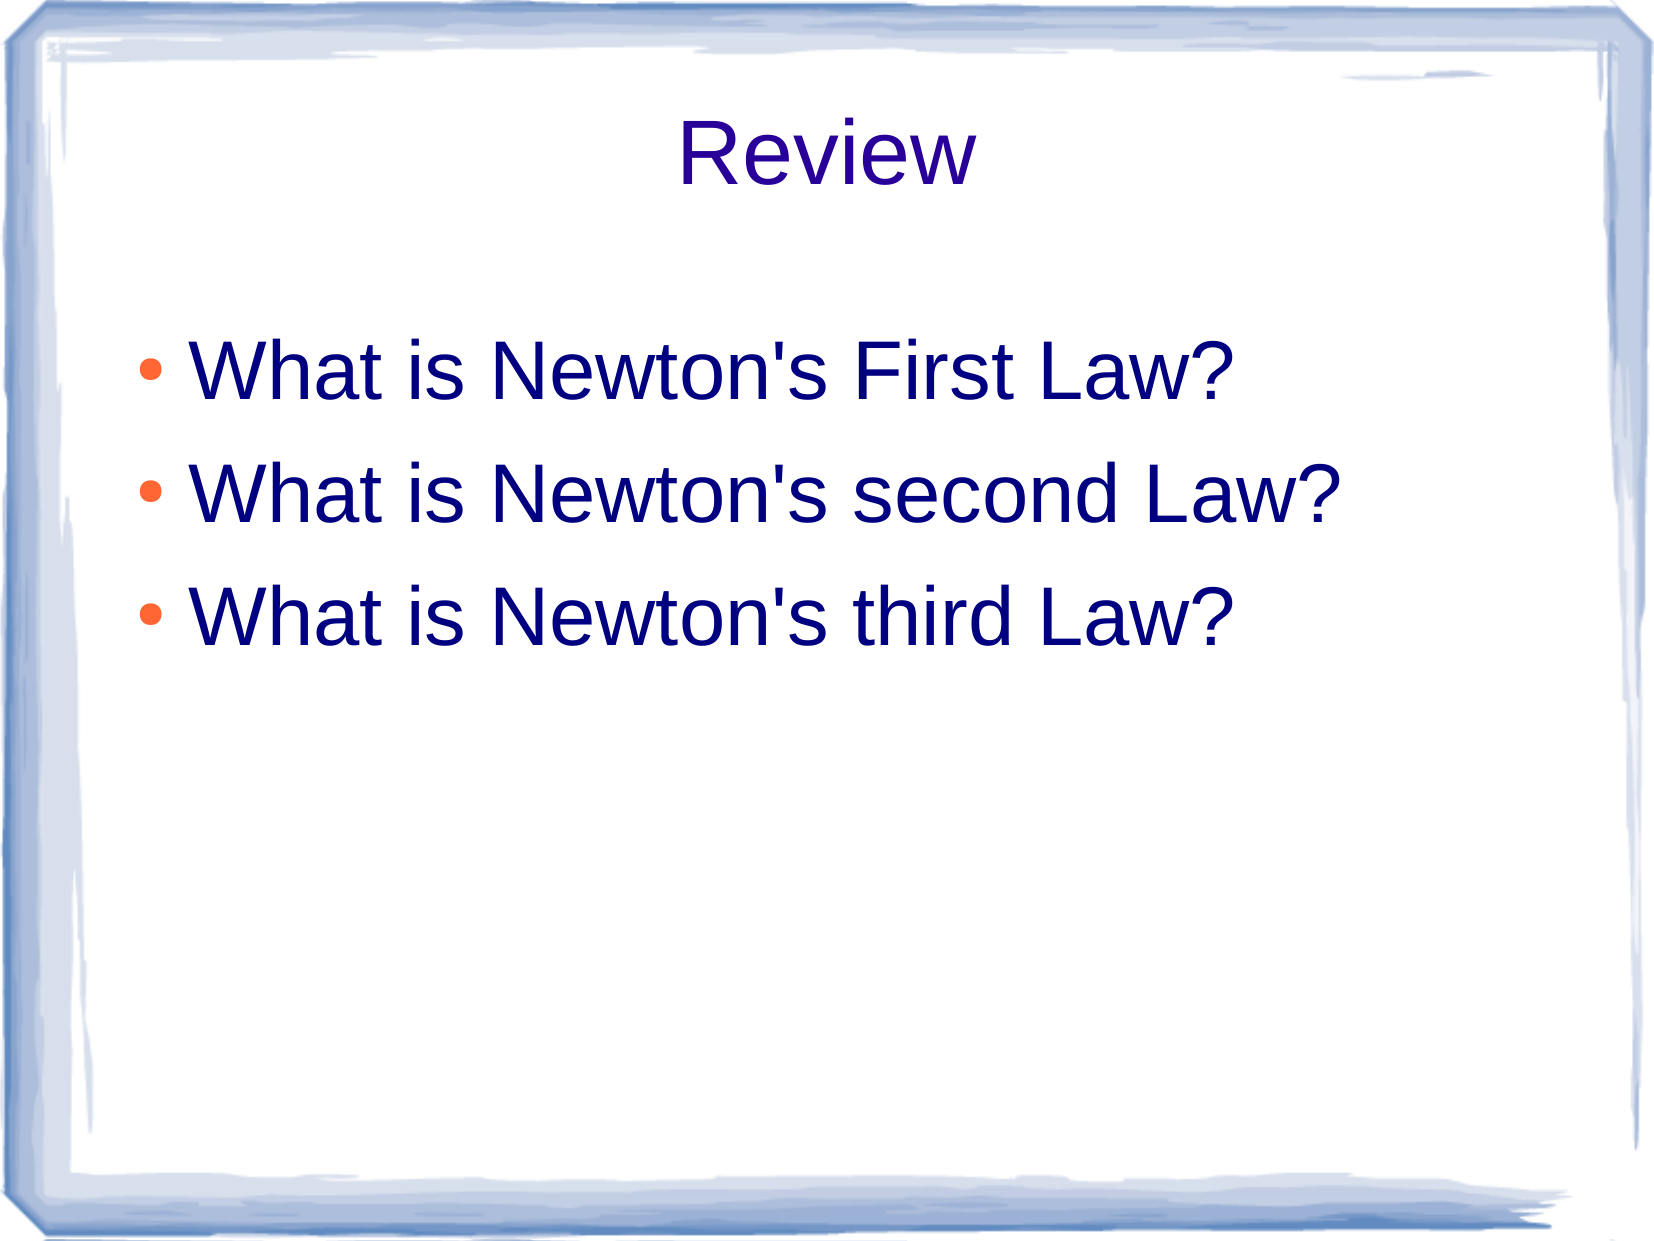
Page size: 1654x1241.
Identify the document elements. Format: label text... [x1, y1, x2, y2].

title Review [82, 56, 1571, 250]
picture [0, 0, 1654, 1241]
list What is Newton's First Law? What is Newton's second Law? What is Newton's third Law? [118, 324, 1571, 990]
